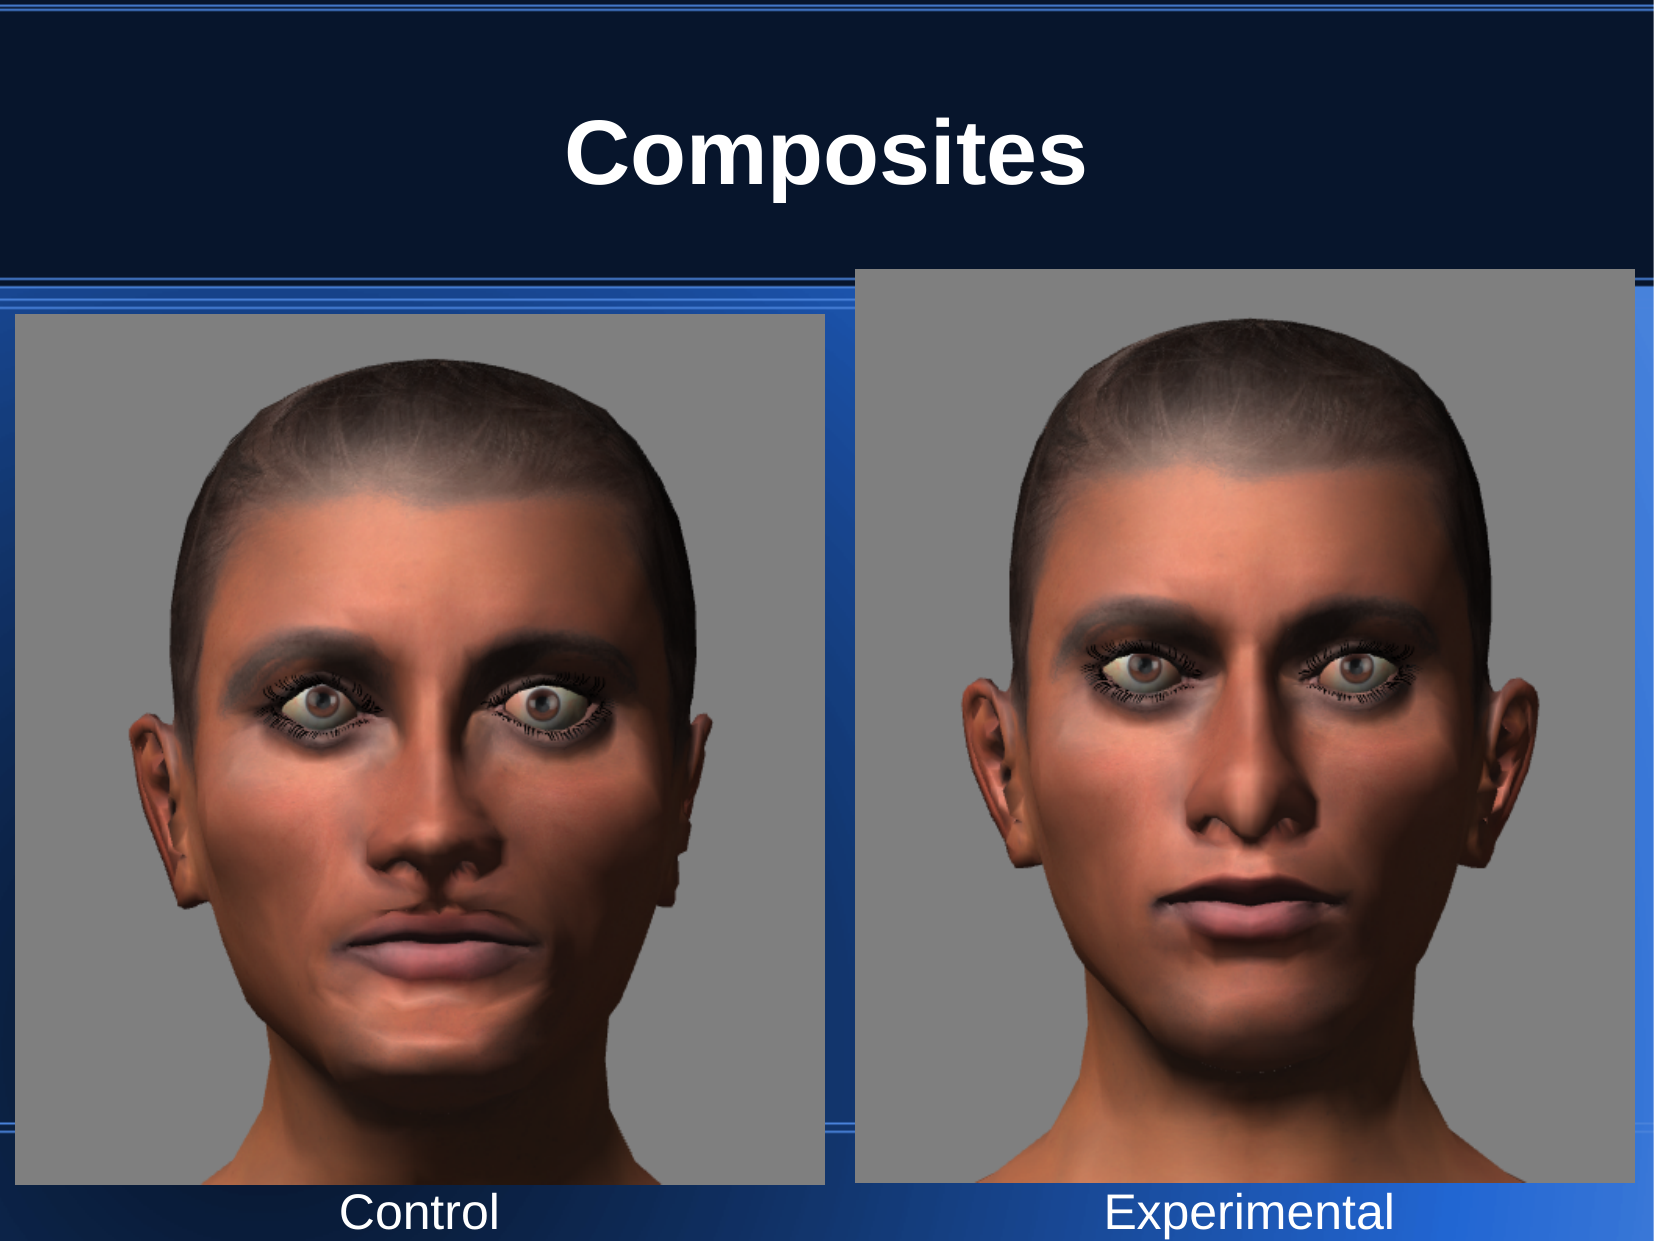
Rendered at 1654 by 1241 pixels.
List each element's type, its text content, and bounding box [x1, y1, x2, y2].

text_box Control Experimental [338, 1184, 1396, 1241]
picture [0, 0, 1654, 1241]
title Composites [82, 49, 1571, 257]
